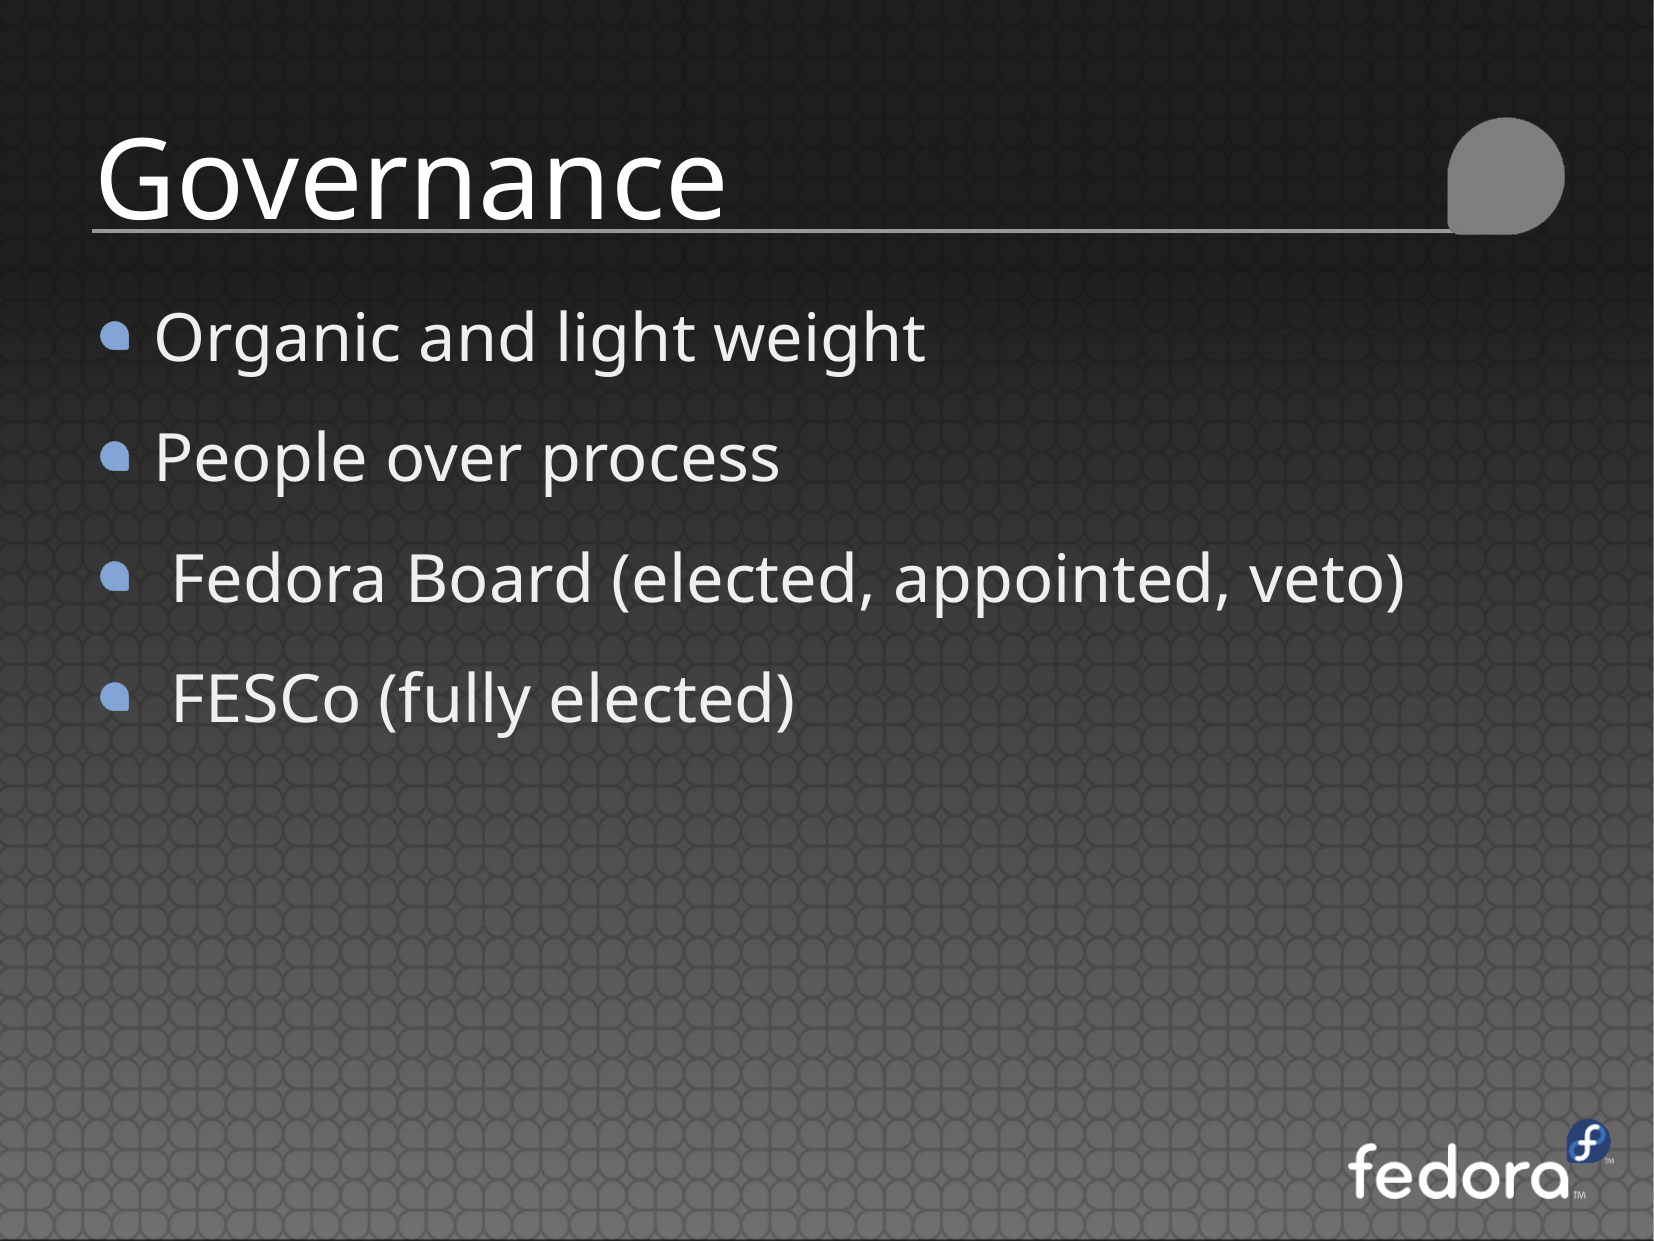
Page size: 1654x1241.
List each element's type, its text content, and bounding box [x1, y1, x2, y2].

picture [0, 0, 1654, 1241]
title Governance [94, 100, 1426, 251]
list Organic and light weight People over process Fedora Board (elected, appointed, veto) FESCo (fully elected) [82, 290, 1571, 1094]
